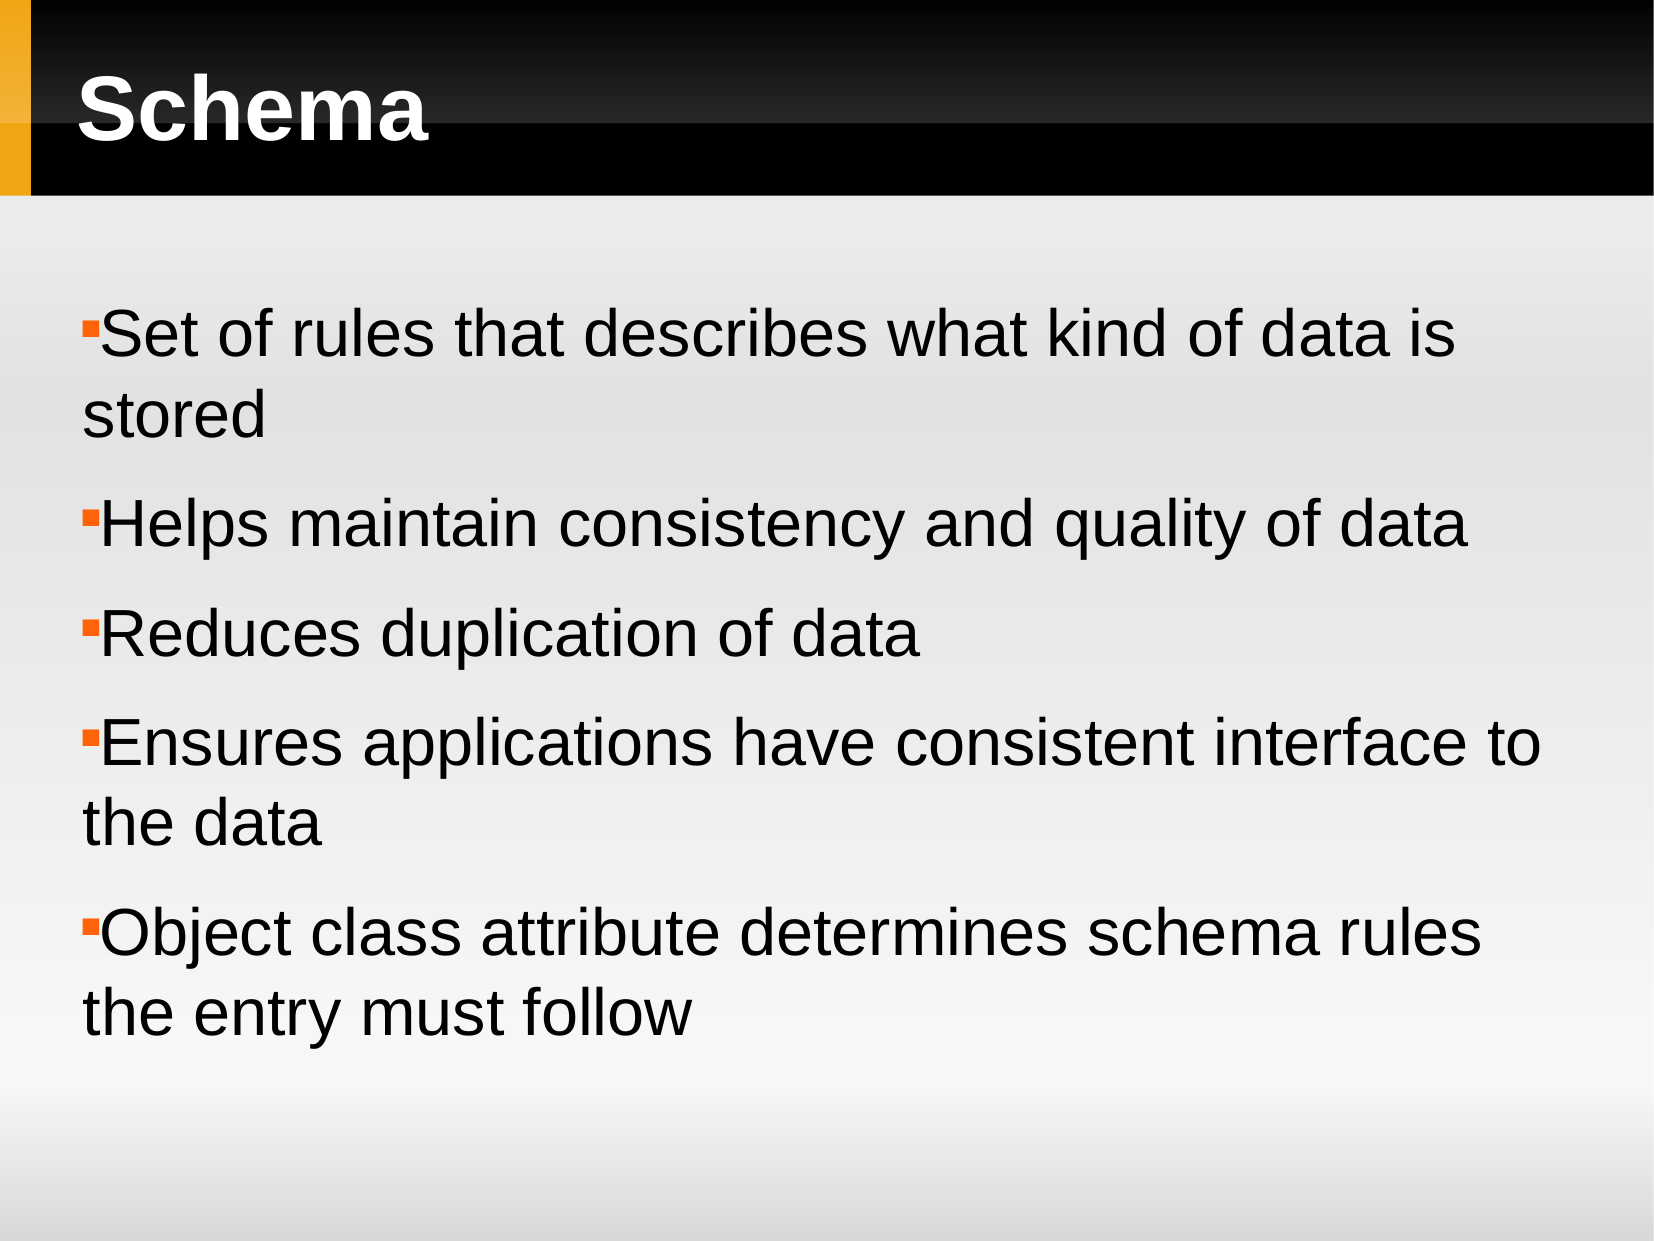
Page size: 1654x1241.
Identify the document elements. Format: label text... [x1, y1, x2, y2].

title Schema [76, 7, 1565, 200]
list Set of rules that describes what kind of data is stored Helps maintain consistency and quality of data Reduces duplication of data Ensures applications have consistent interface to the data Object class attribute determines schema rules the entry must follow [82, 290, 1571, 1094]
